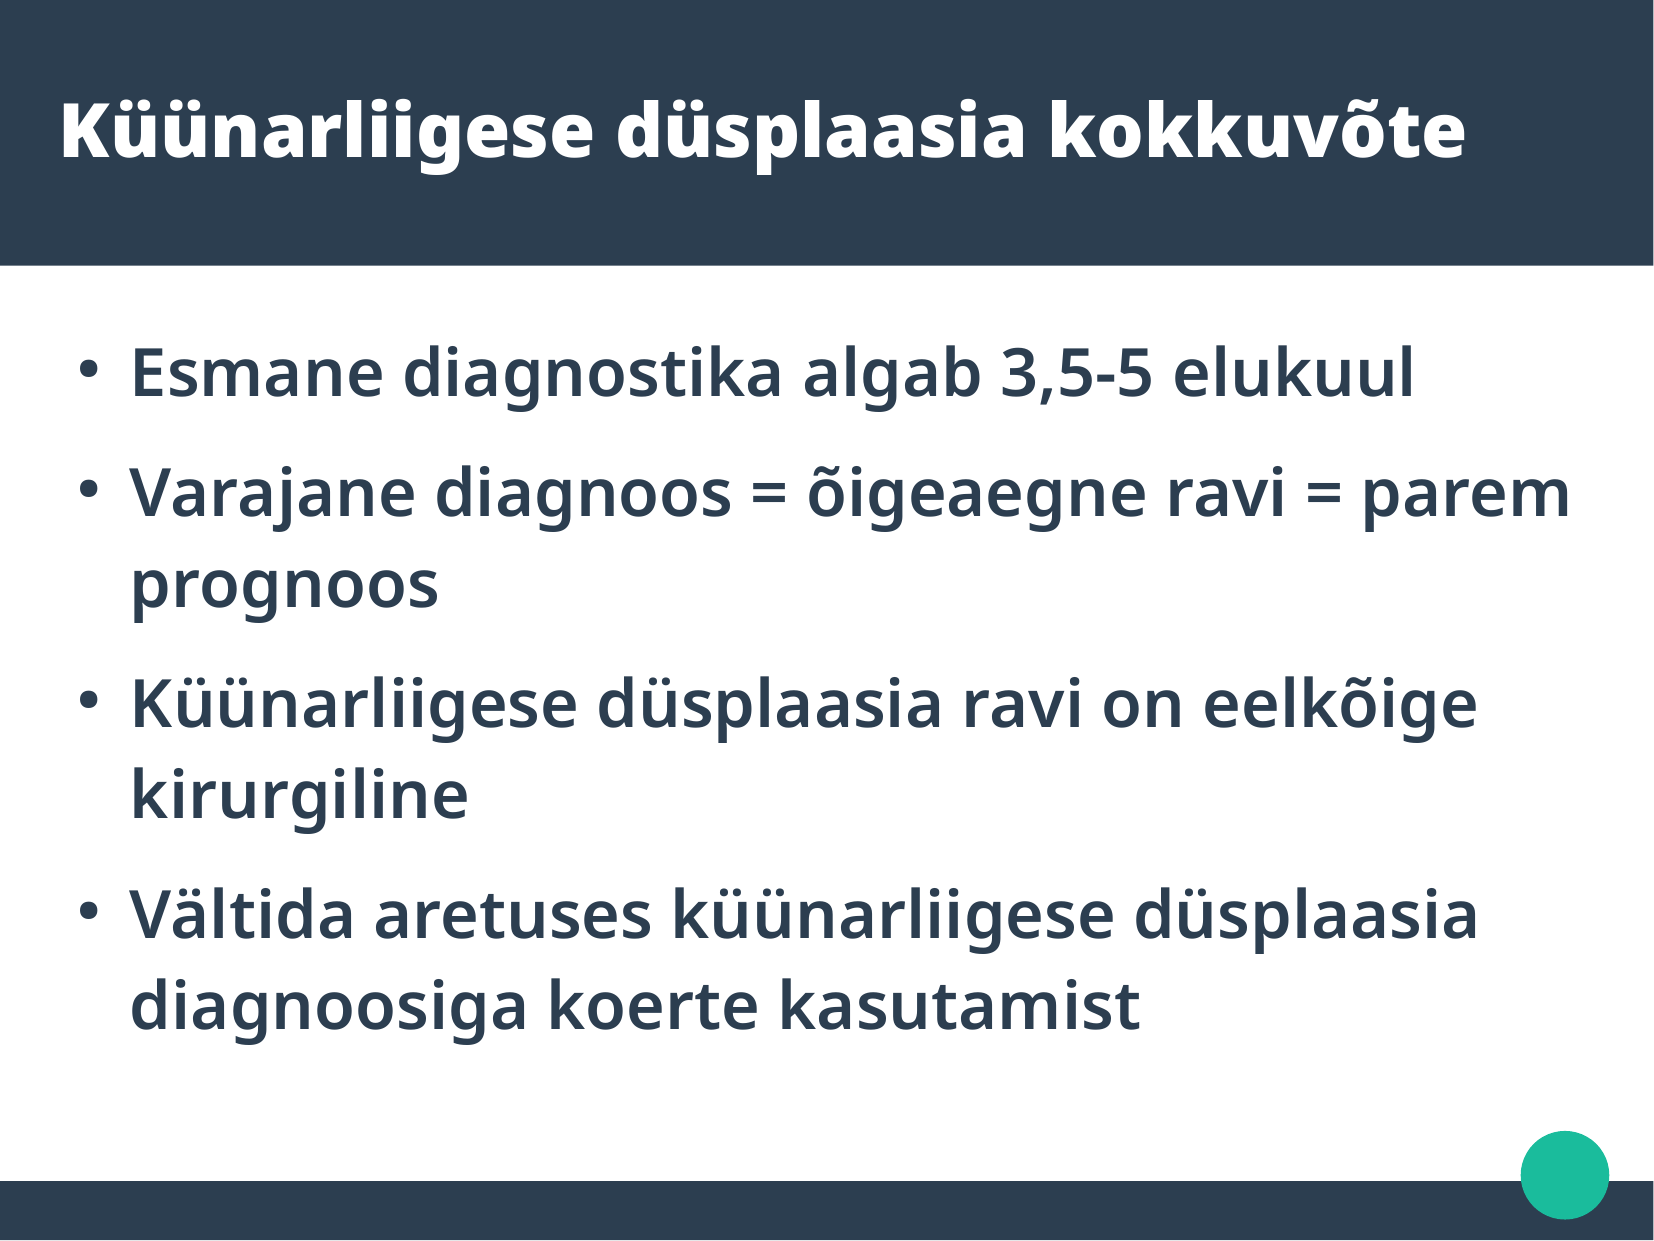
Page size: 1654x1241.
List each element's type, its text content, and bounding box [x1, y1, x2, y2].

list Esmane diagnostika algab 3,5-5 elukuul Varajane diagnoos = õigeaegne ravi = parem prognoos Küünarliigese düsplaasia ravi on eelkõige kirurgiline Vältida aretuses küünarliigese düsplaasia diagnoosiga koerte kasutamist [59, 324, 1595, 1152]
title Küünarliigese düsplaasia kokkuvõte [59, 49, 1595, 207]
